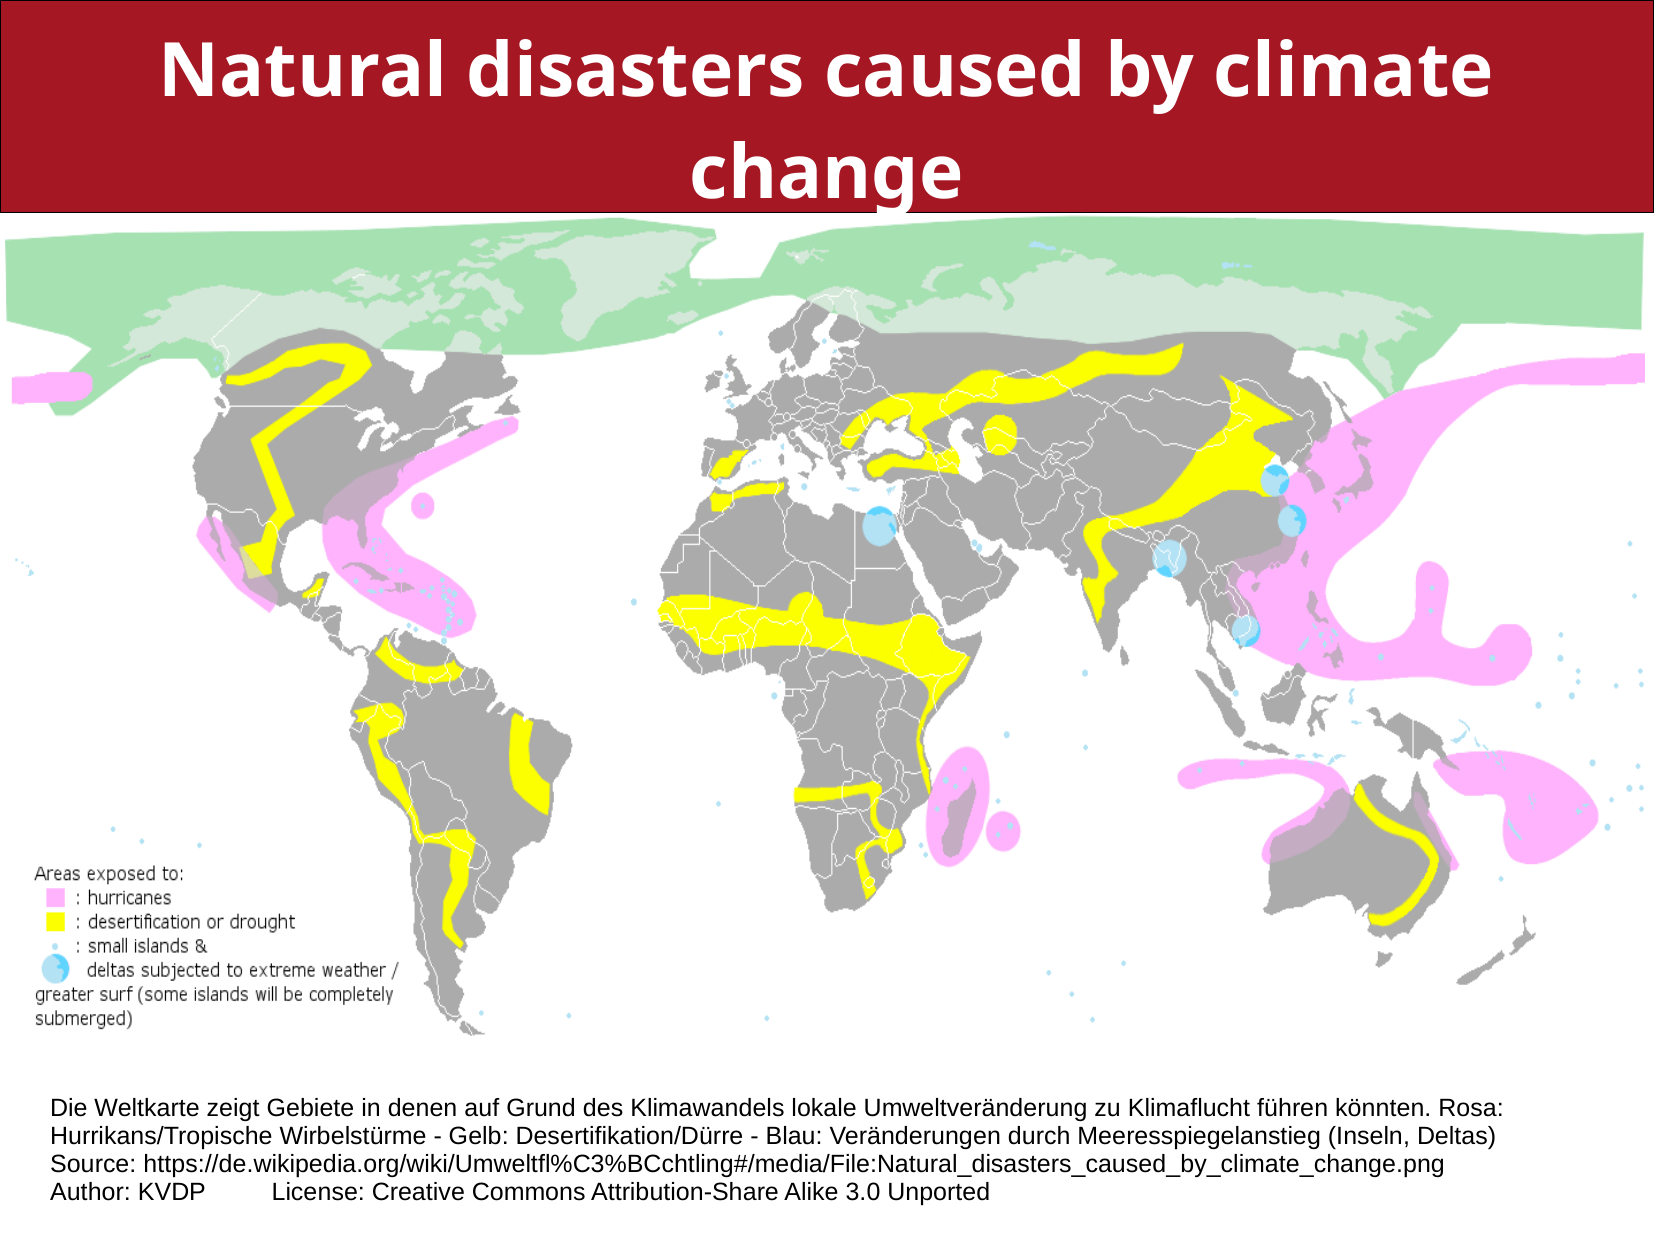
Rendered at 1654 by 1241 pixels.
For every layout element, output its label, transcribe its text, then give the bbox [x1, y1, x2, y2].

title Natural disasters caused by climate change [82, 47, 1571, 189]
text_box Die Weltkarte zeigt Gebiete in denen auf Grund des Klimawandels lokale Umweltveränderung zu Klimaflucht führen könnten. Rosa: Hurrikans/Tropische Wirbelstürme - Gelb: Desertifikation/Dürre - Blau: Veränderungen durch Meeresspiegelanstieg (Inseln, Deltas) Source: https://de.wikipedia.org/wiki/Umweltfl%C3%BCchtling#/media/File:Natural_disasters_caused_by_climate_change.png Author: KVDP License: Creative Commons Attribution-Share Alike 3.0 Unported [35, 1086, 1595, 1241]
picture [5, 214, 1645, 1052]
